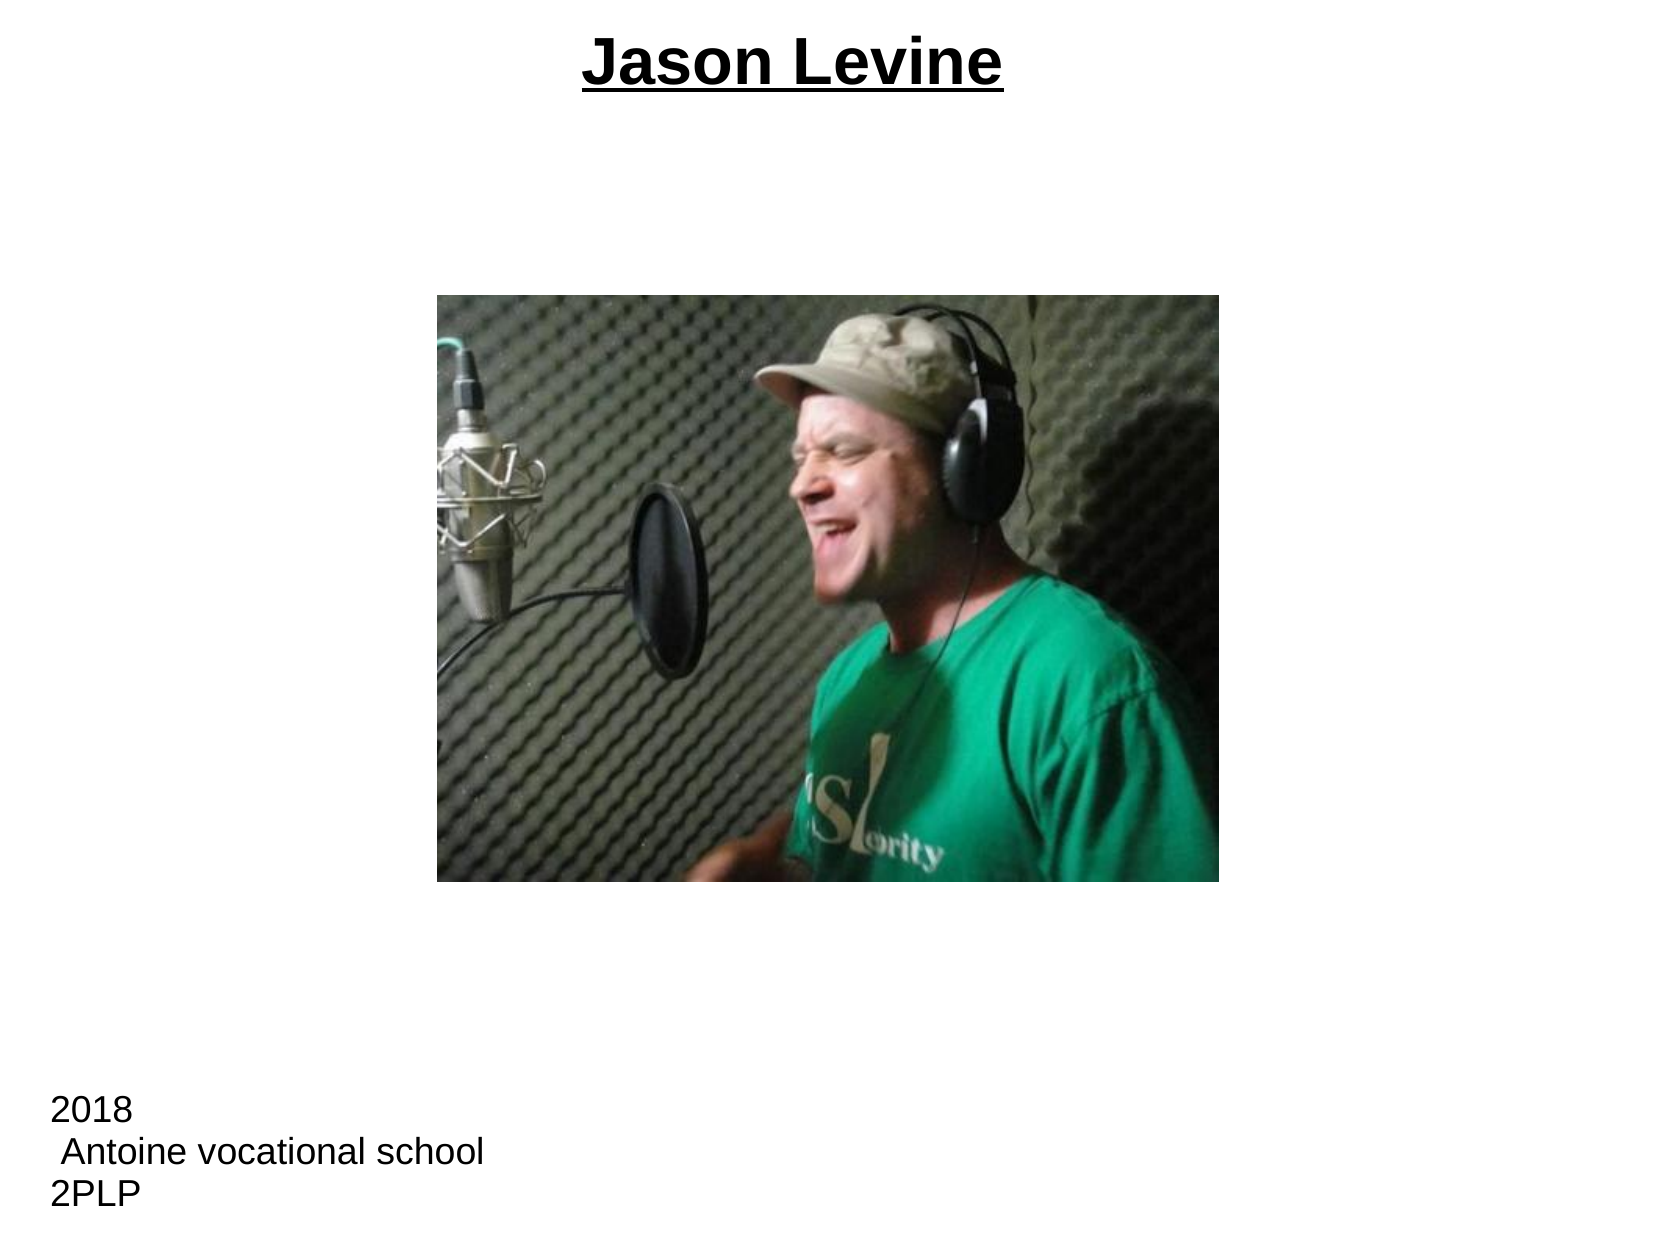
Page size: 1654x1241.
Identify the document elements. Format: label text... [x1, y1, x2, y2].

text_box 2018 Antoine vocational school 2PLP [35, 1081, 504, 1241]
picture [437, 295, 1219, 882]
text_box Jason Levine [566, 16, 1654, 107]
